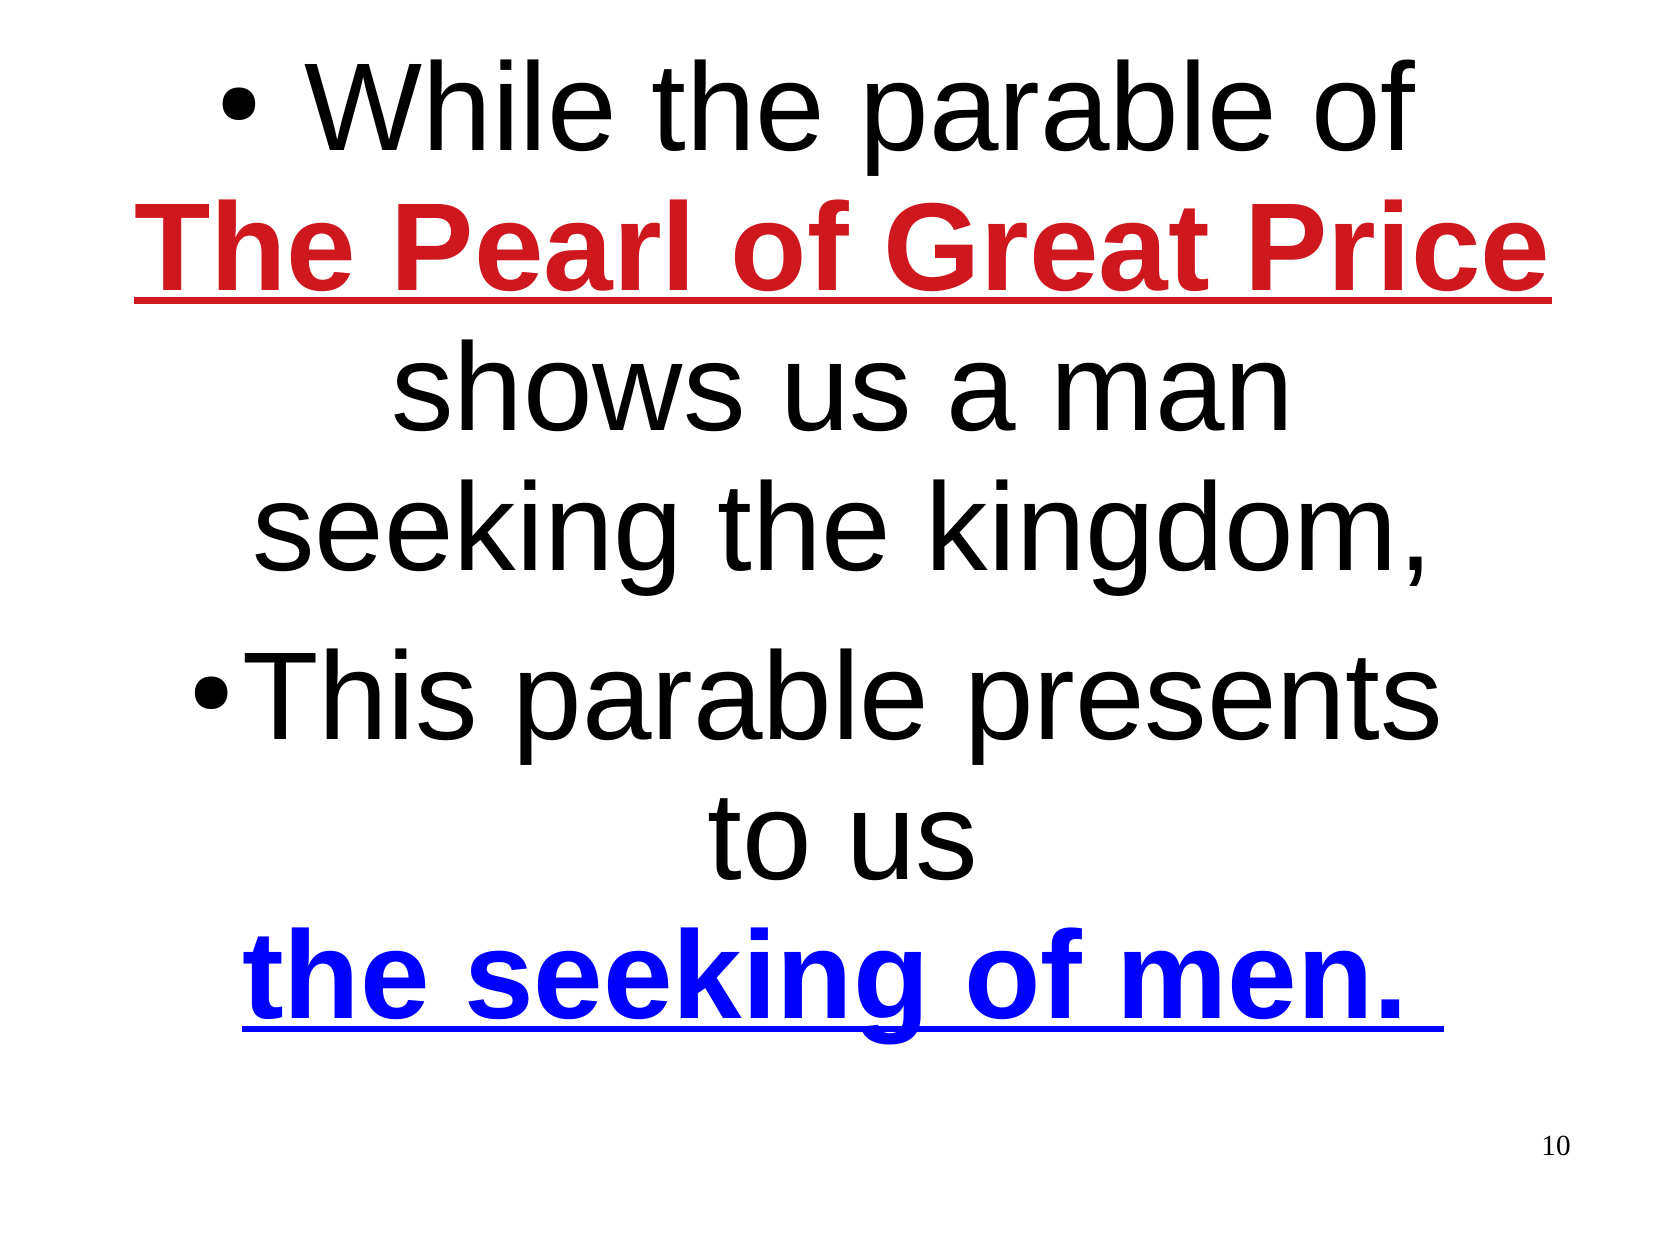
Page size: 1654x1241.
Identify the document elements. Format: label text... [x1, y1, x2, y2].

list While the parable of The Pearl of Great Price shows us a man seeking the kingdom, This parable presents to us the seeking of men. [37, 37, 1613, 1238]
